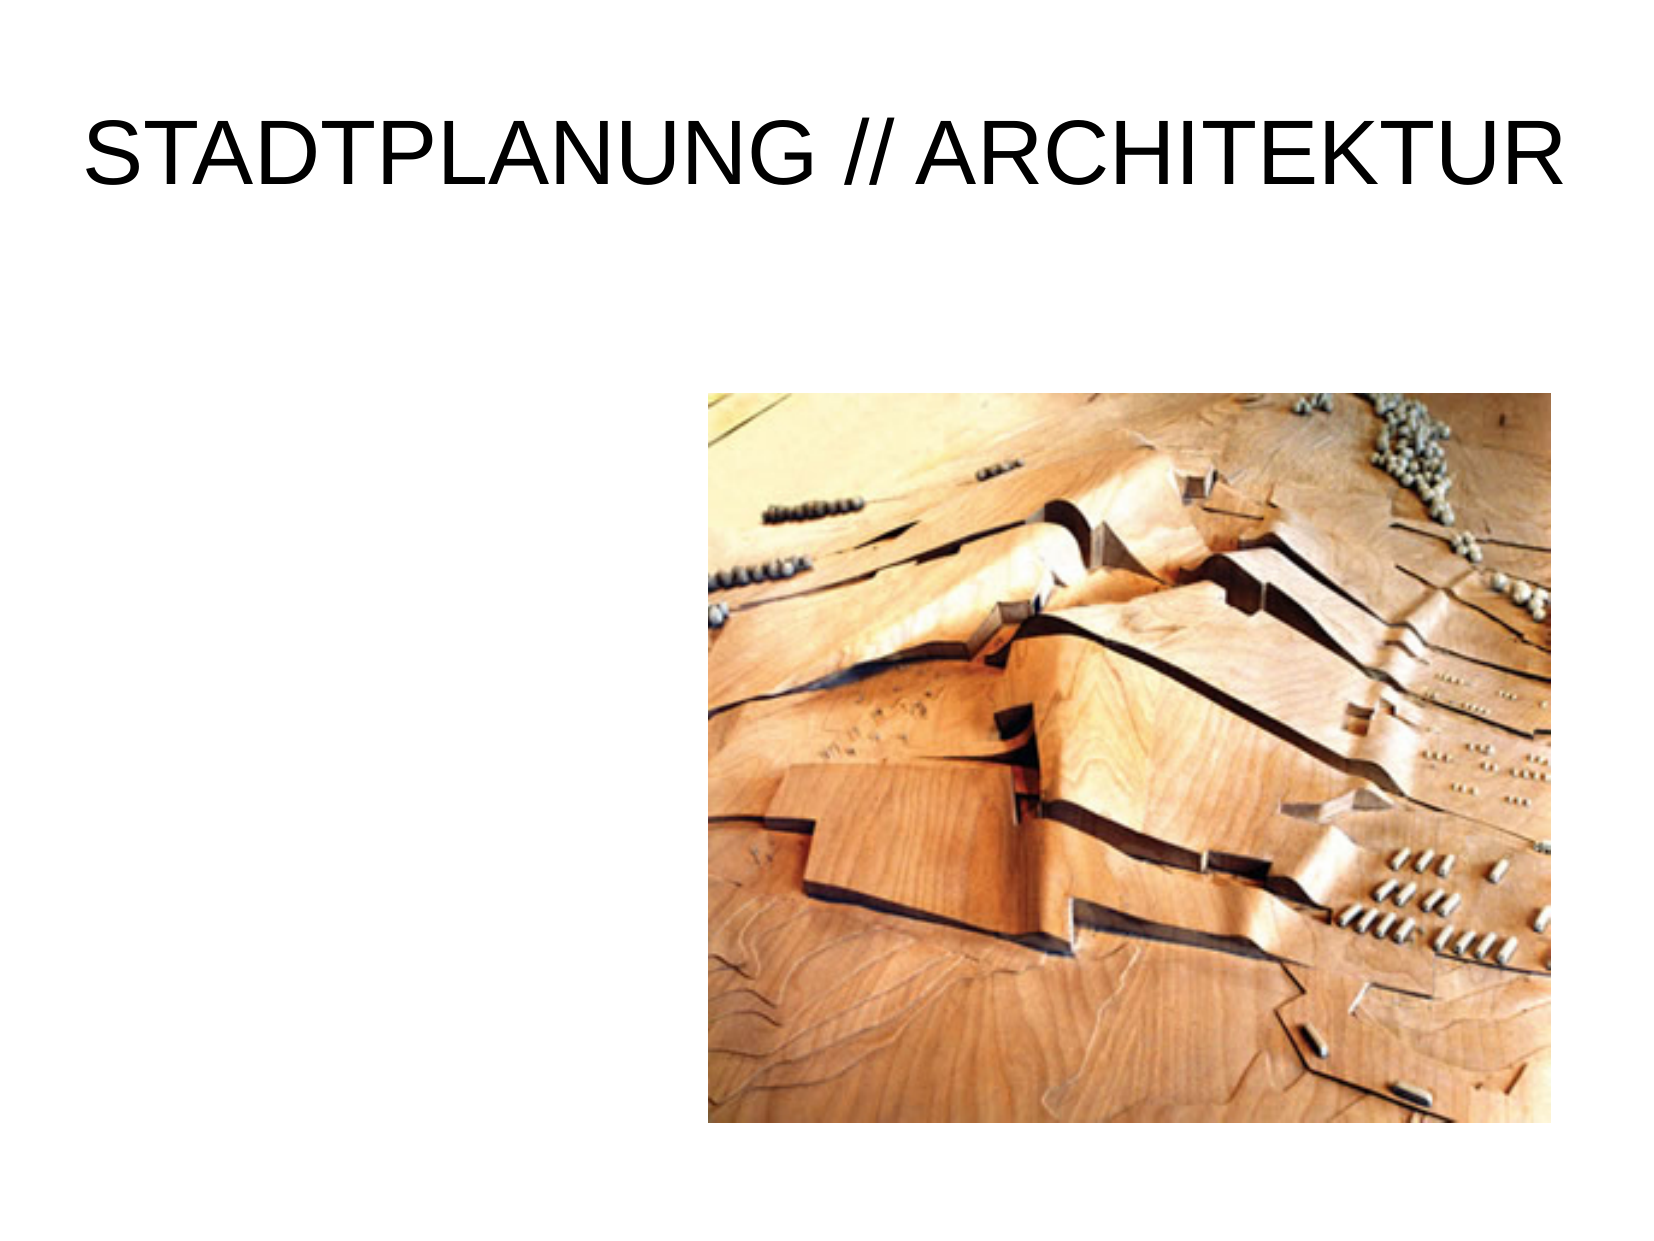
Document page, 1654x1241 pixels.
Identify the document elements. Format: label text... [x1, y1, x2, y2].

picture [708, 393, 1551, 1123]
title STADTPLANUNG // ARCHITEKTUR [82, 56, 1571, 250]
